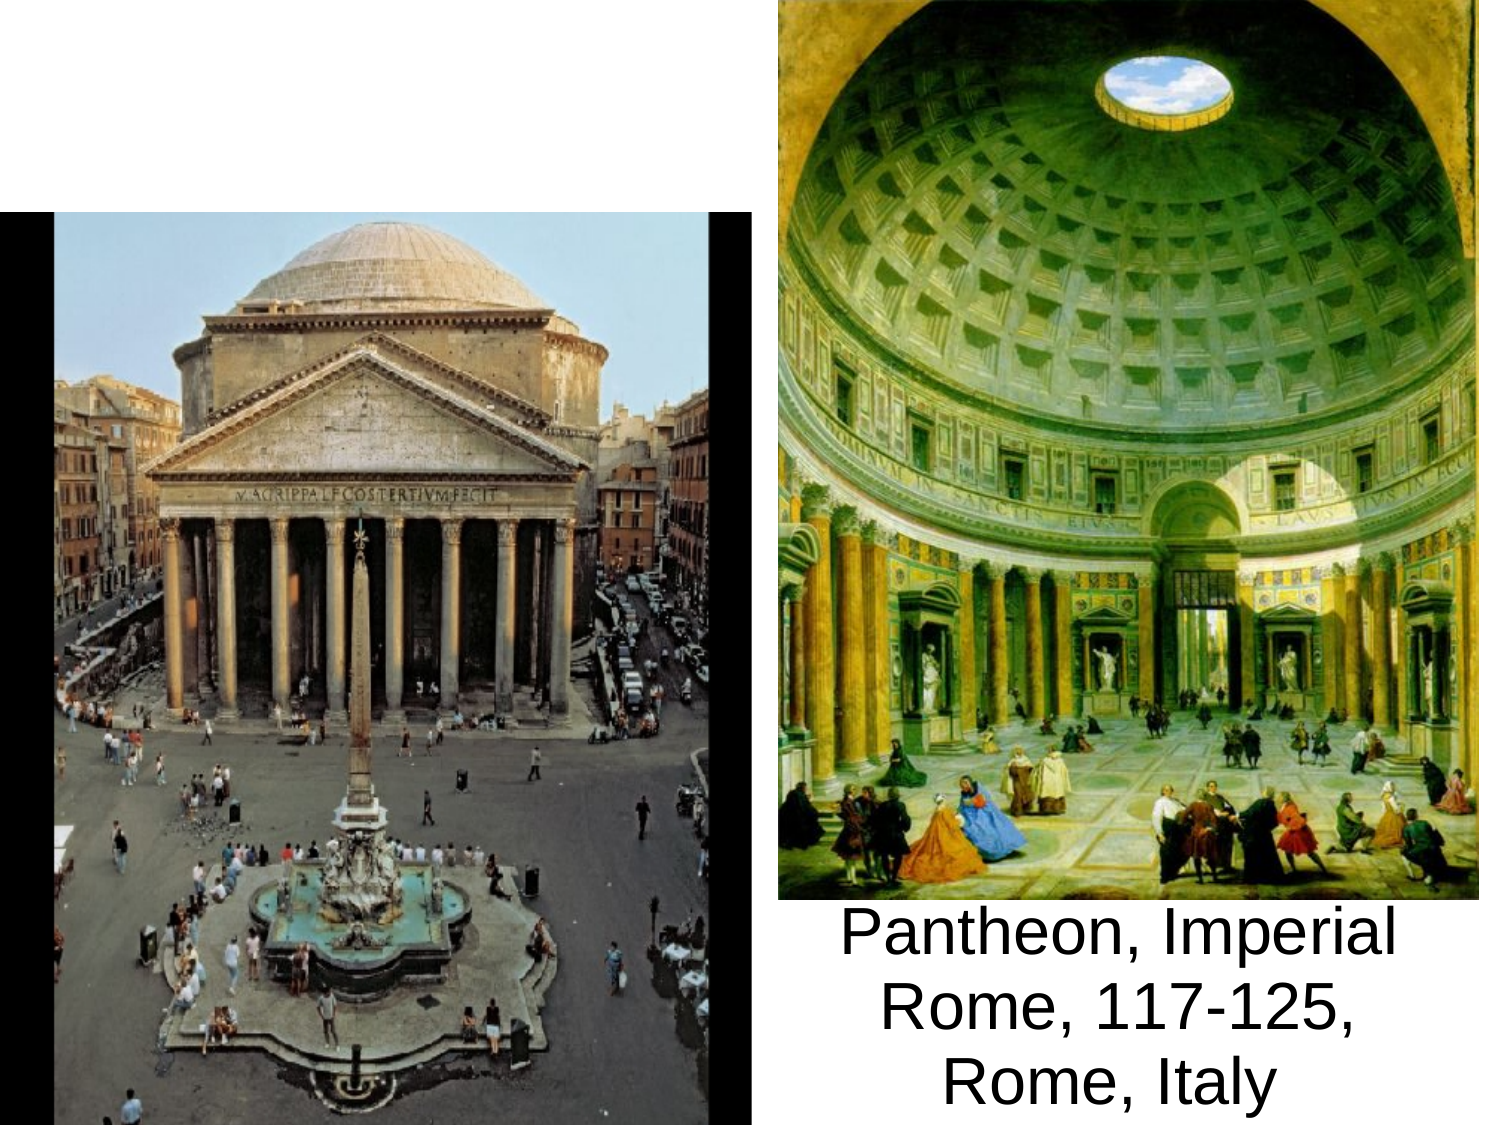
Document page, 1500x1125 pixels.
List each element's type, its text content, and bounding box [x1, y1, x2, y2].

picture [778, 0, 1479, 901]
picture [0, 212, 752, 1125]
title Pantheon, Imperial Rome, 117-125, Rome, Italy [762, 878, 1475, 1125]
